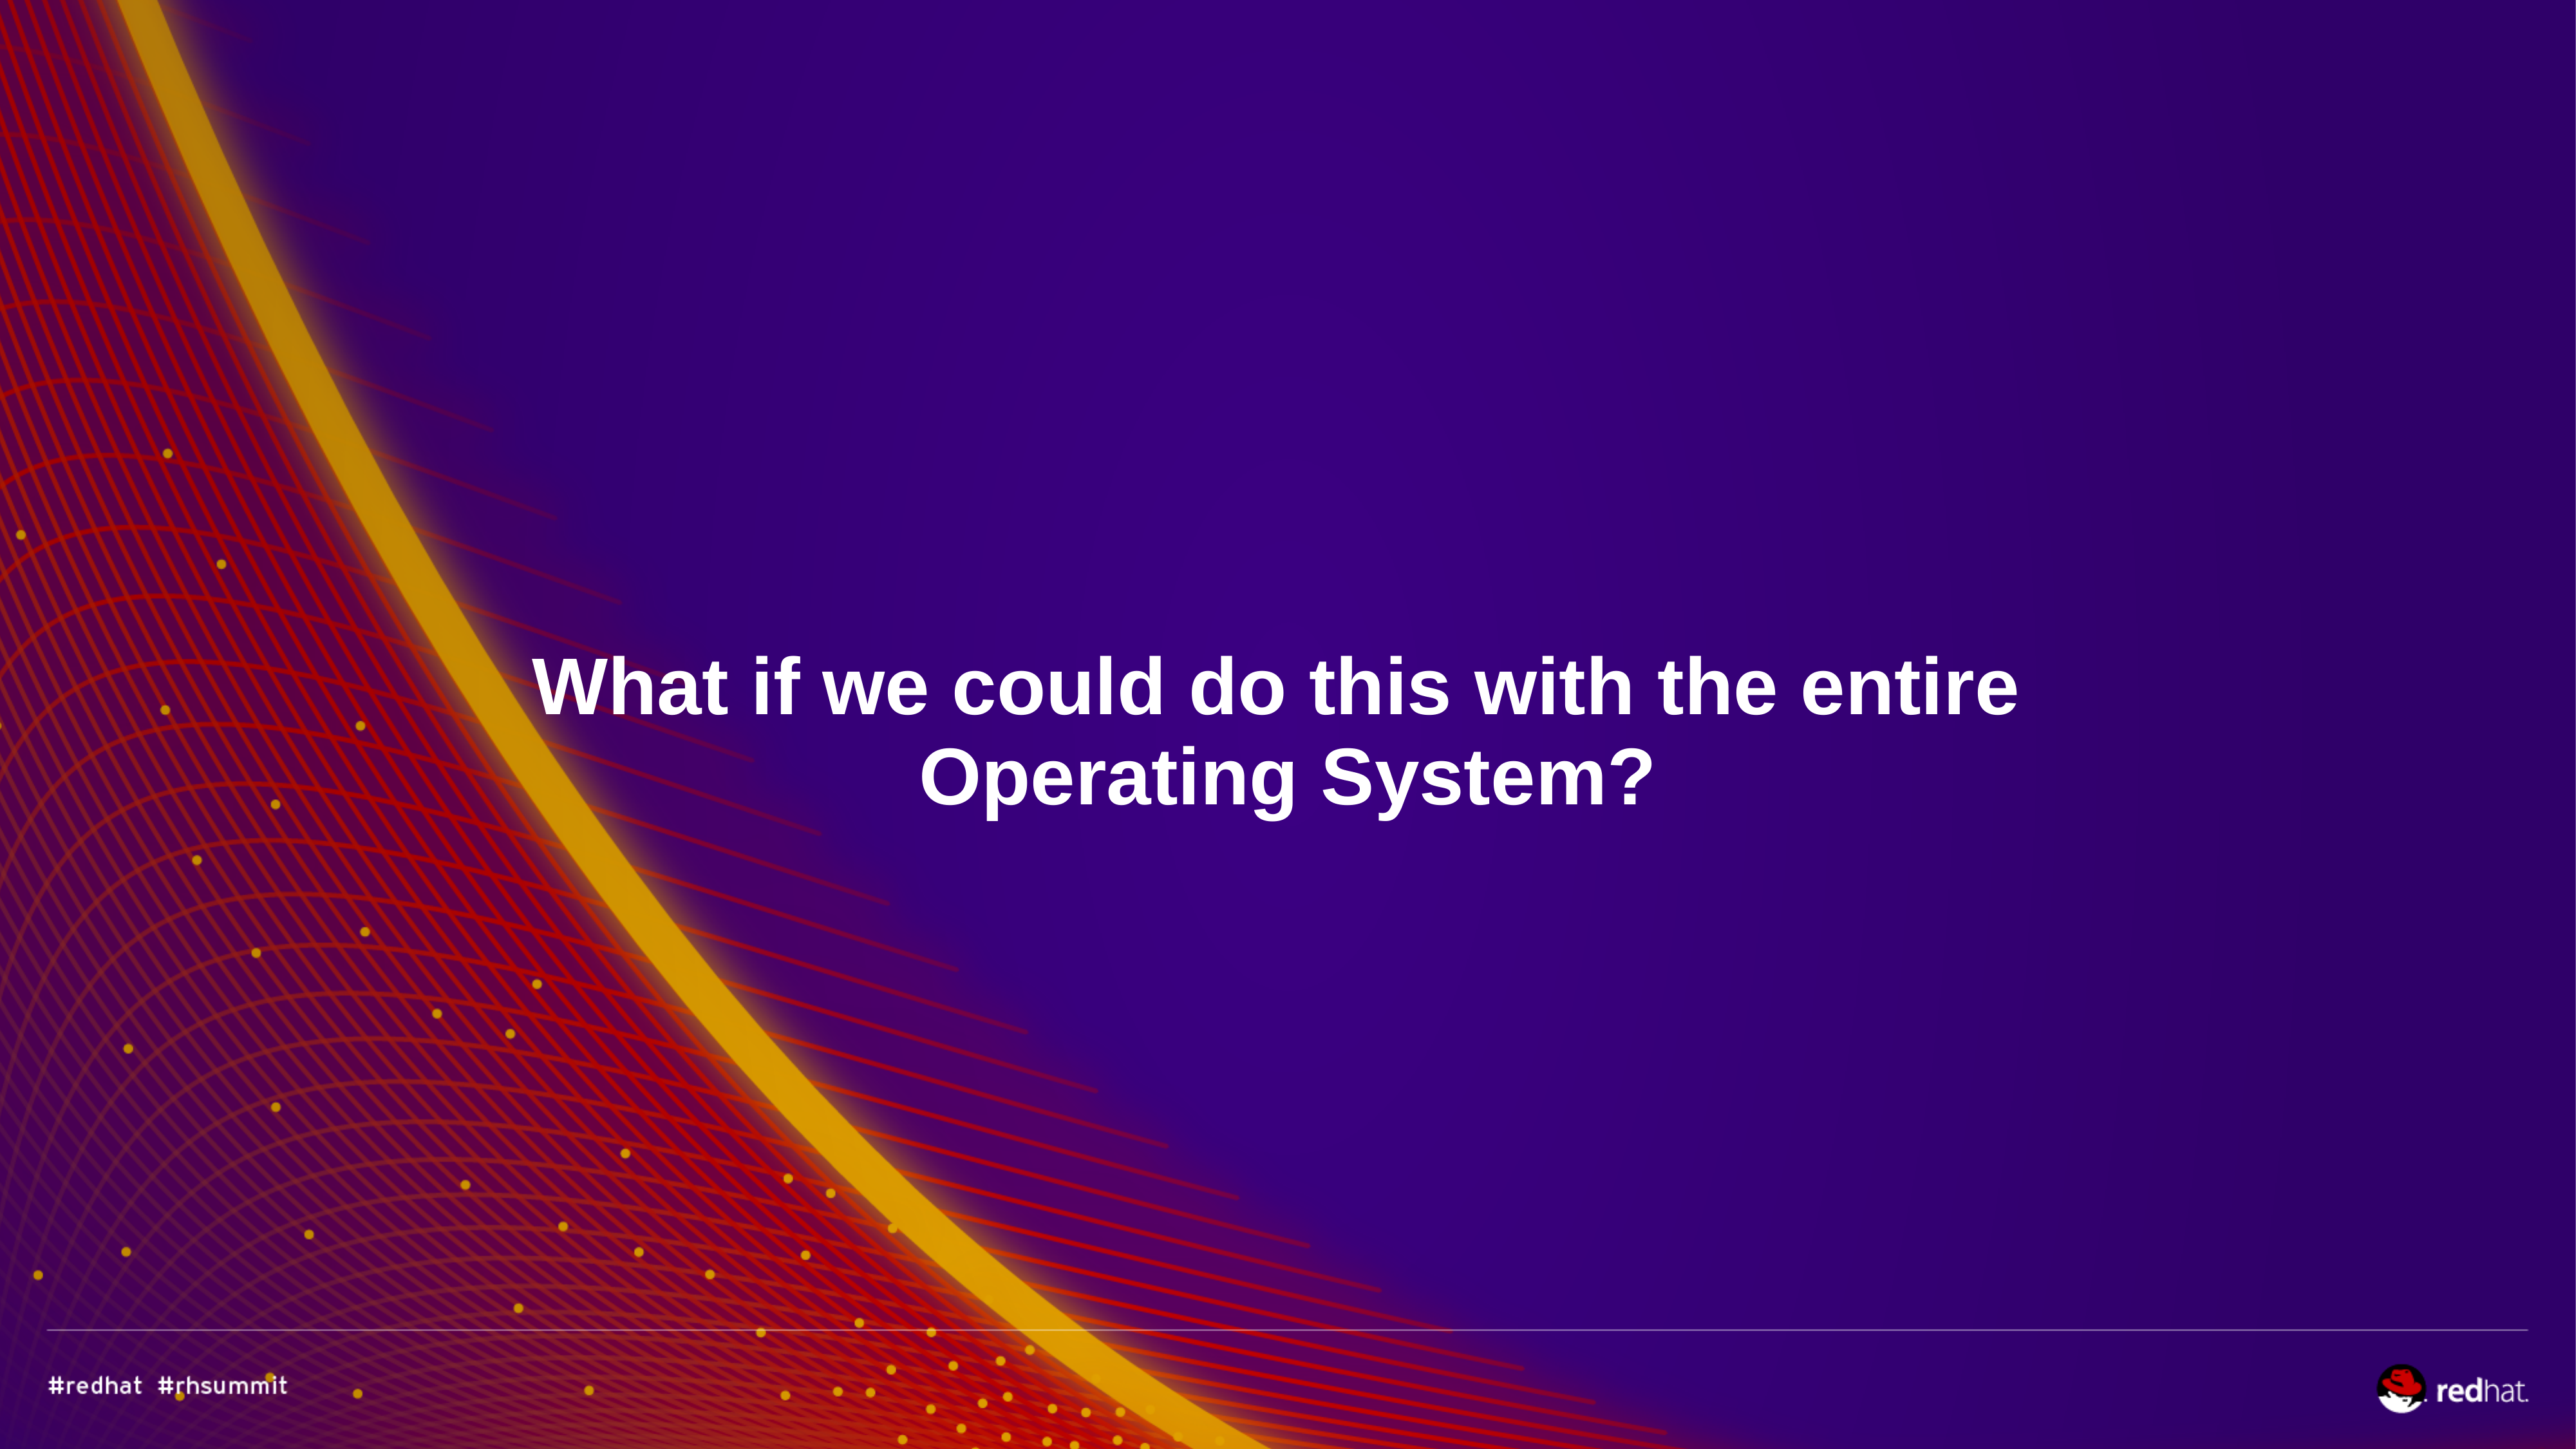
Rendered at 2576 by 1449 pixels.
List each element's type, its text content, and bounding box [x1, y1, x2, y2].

picture [0, 0, 2576, 1449]
text_box What if we could do this with the entire Operating System? [235, 636, 2341, 827]
